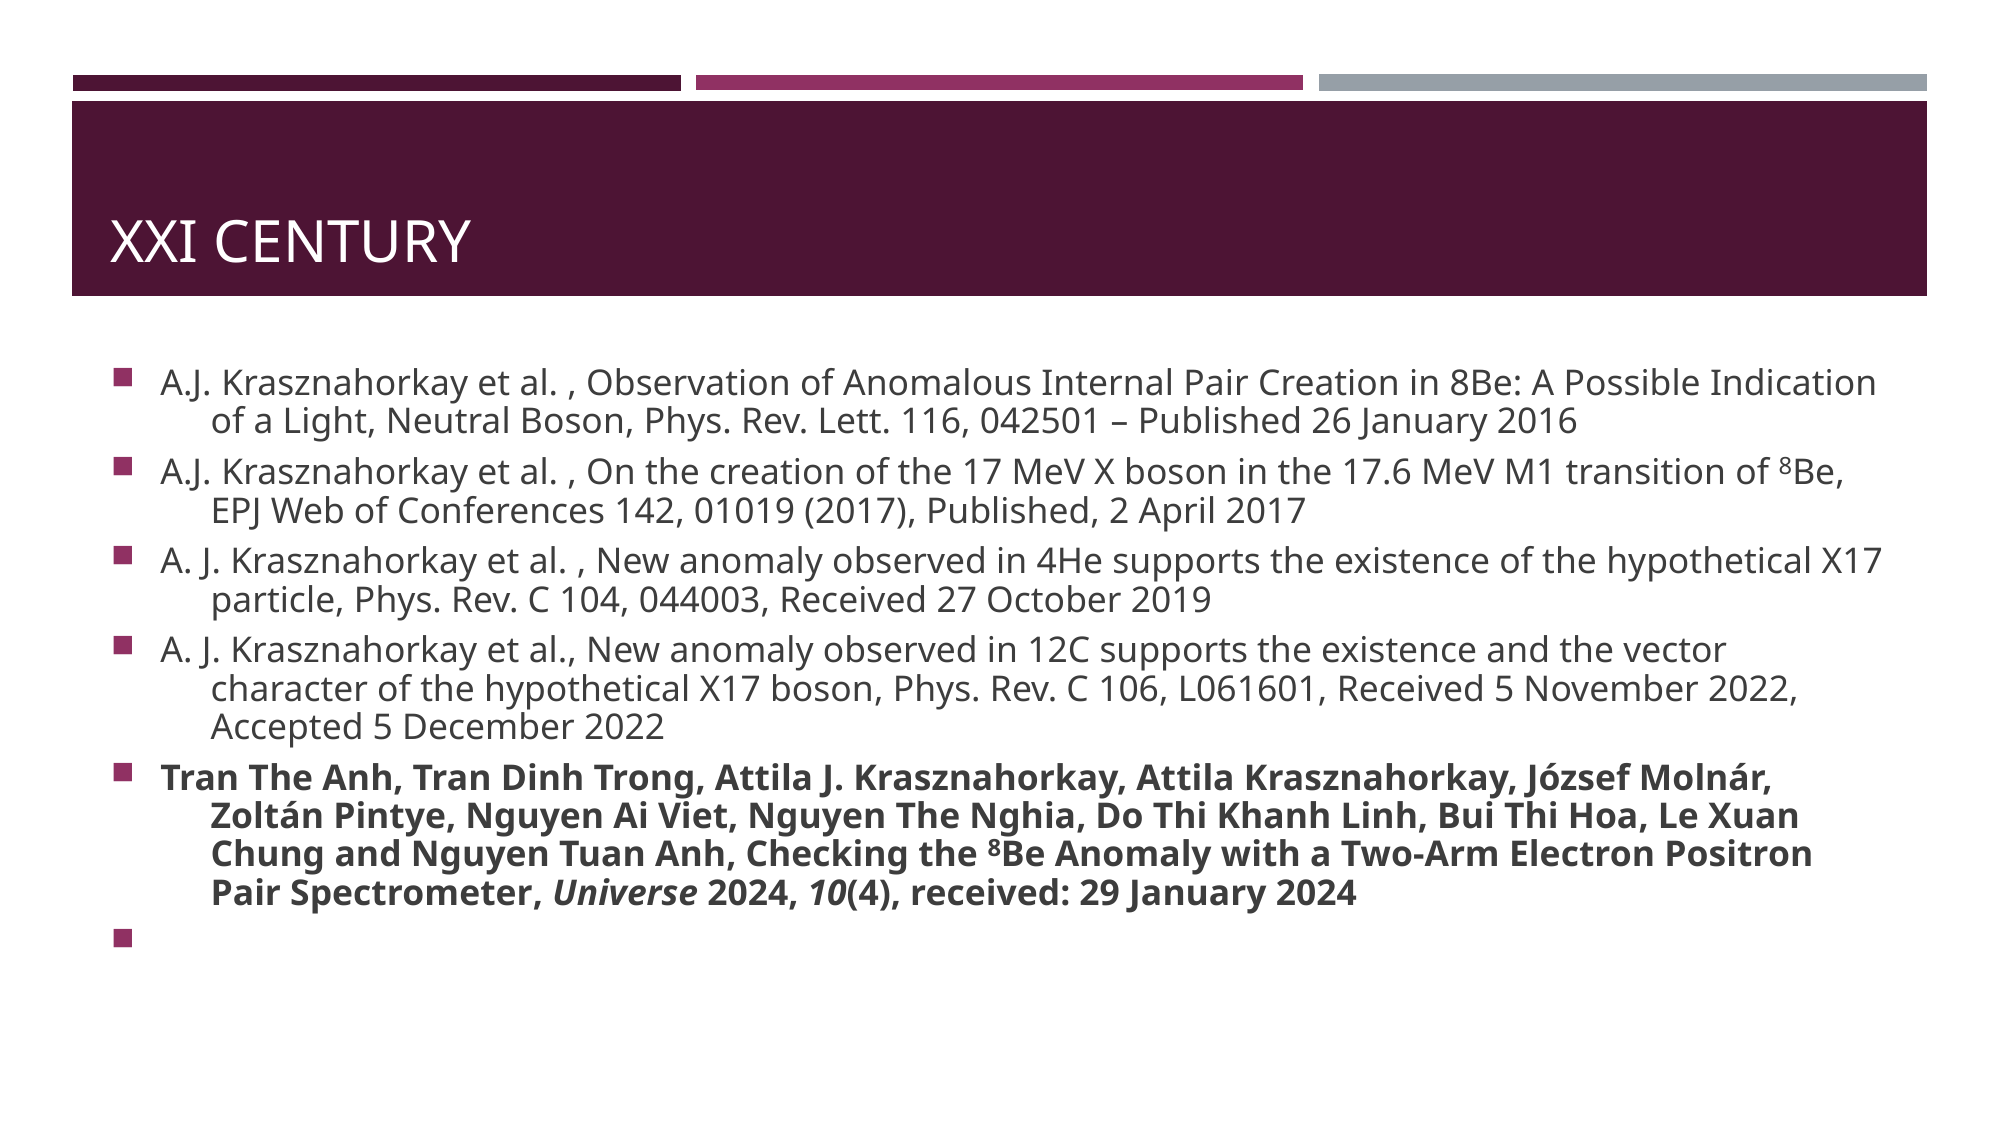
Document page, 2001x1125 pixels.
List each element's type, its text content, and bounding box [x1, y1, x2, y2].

list A.J. Krasznahorkay et al. , Observation of Anomalous Internal Pair Creation in 8Be: A Possible Indication of a Light, Neutral Boson, Phys. Rev. Lett. 116, 042501 – Published 26 January 2016 A.J. Krasznahorkay et al. , On the creation of the 17 MeV X boson in the 17.6 MeV M1 transition of 8Be, EPJ Web of Conferences 142, 01019 (2017), Published, 2 April 2017 A. J. Krasznahorkay et al. , New anomaly observed in 4He supports the existence of the hypothetical X17 particle, Phys. Rev. C 104, 044003, Received 27 October 2019 A. J. Krasznahorkay et al., New anomaly observed in 12C supports the existence and the vector character of the hypothetical X17 boson, Phys. Rev. C 106, L061601, Received 5 November 2022, Accepted 5 December 2022 Tran The Anh, Tran Dinh Trong, Attila J. Krasznahorkay, Attila Krasznahorkay, József Molnár, Zoltán Pintye, Nguyen Ai Viet, Nguyen The Nghia, Do Thi Khanh Linh, Bui Thi Hoa, Le Xuan Chung and Nguyen Tuan Anh, Checking the 8Be Anomaly with a Two-Arm Electron Positron Pair Spectrometer, Universe 2024, 10(4), received: 29 January 2024 [95, 357, 1905, 962]
title XXI century [95, 115, 1905, 282]
